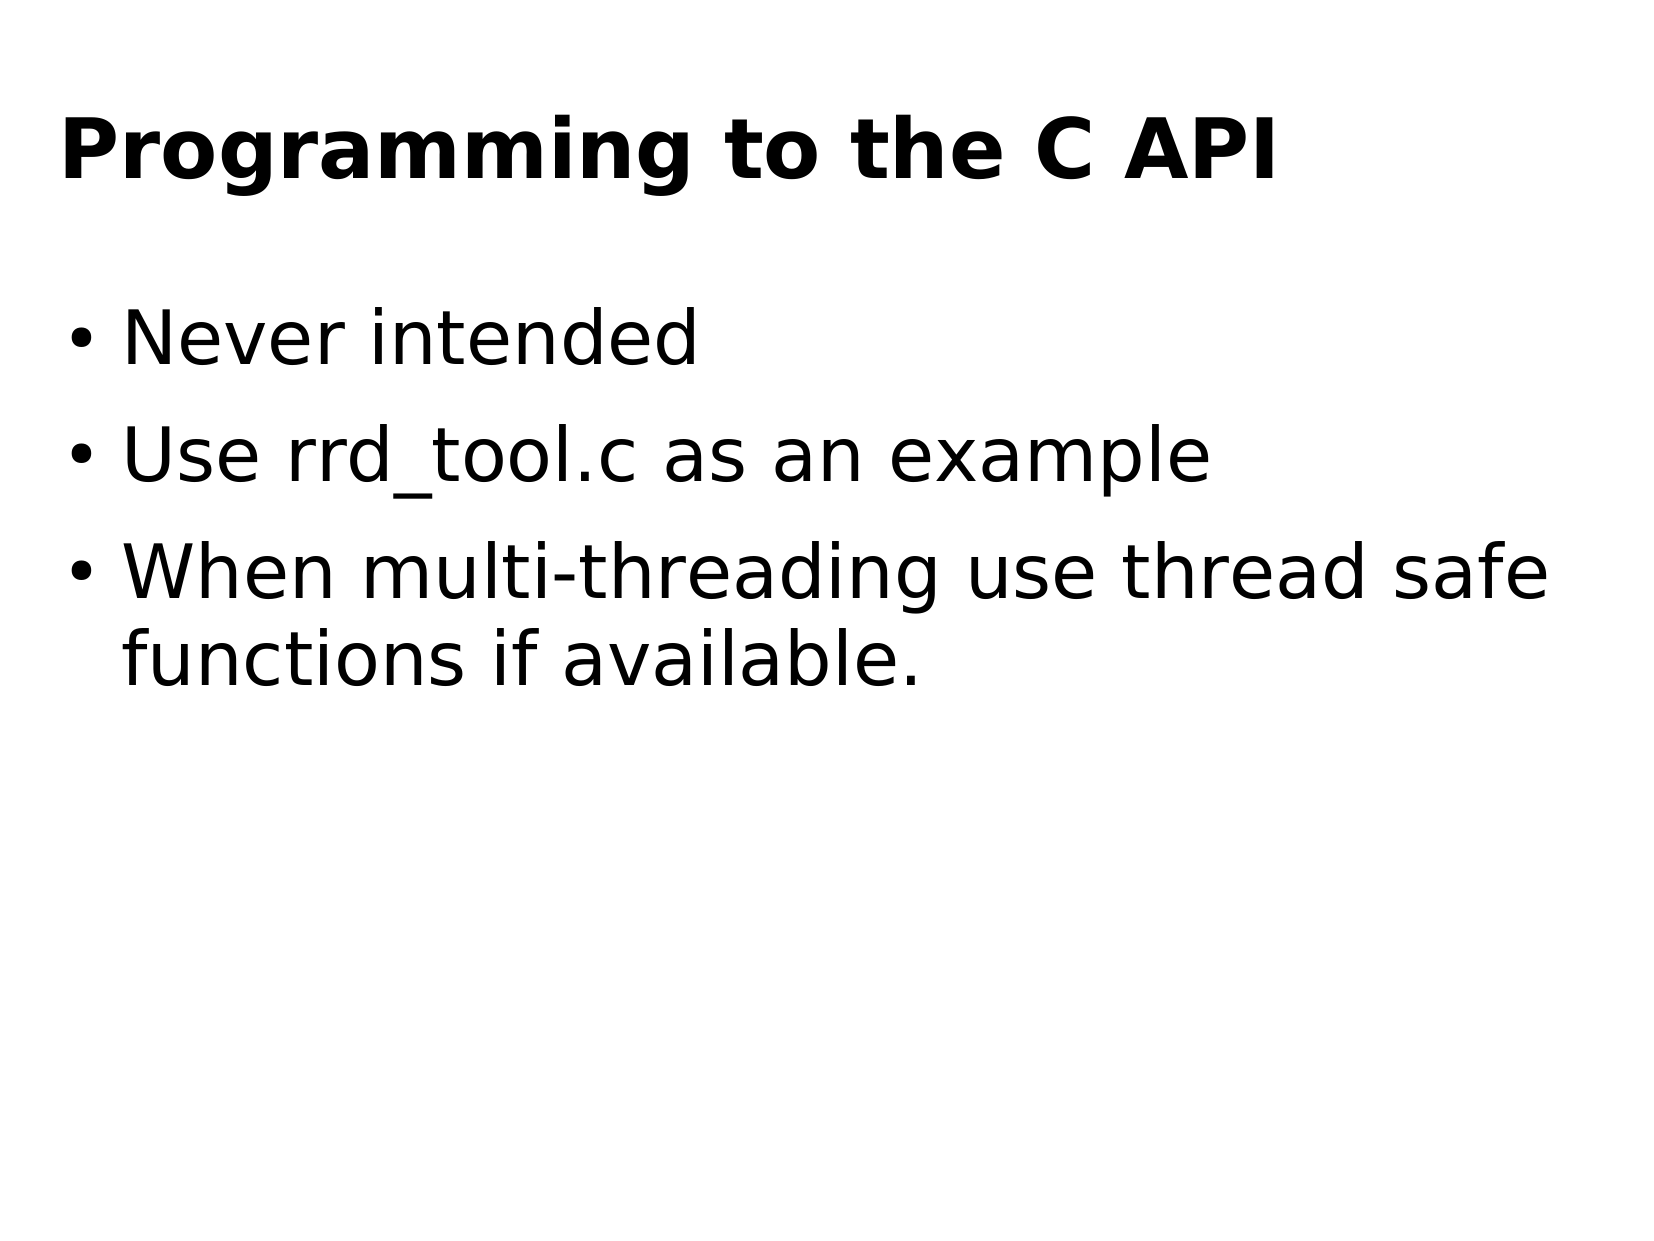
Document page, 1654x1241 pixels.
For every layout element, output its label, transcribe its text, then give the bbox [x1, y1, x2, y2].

list Never intended Use rrd_tool.c as an example When multi-threading use thread safe functions if available. [50, 295, 1571, 1099]
title Programming to the C API [59, 75, 1607, 225]
